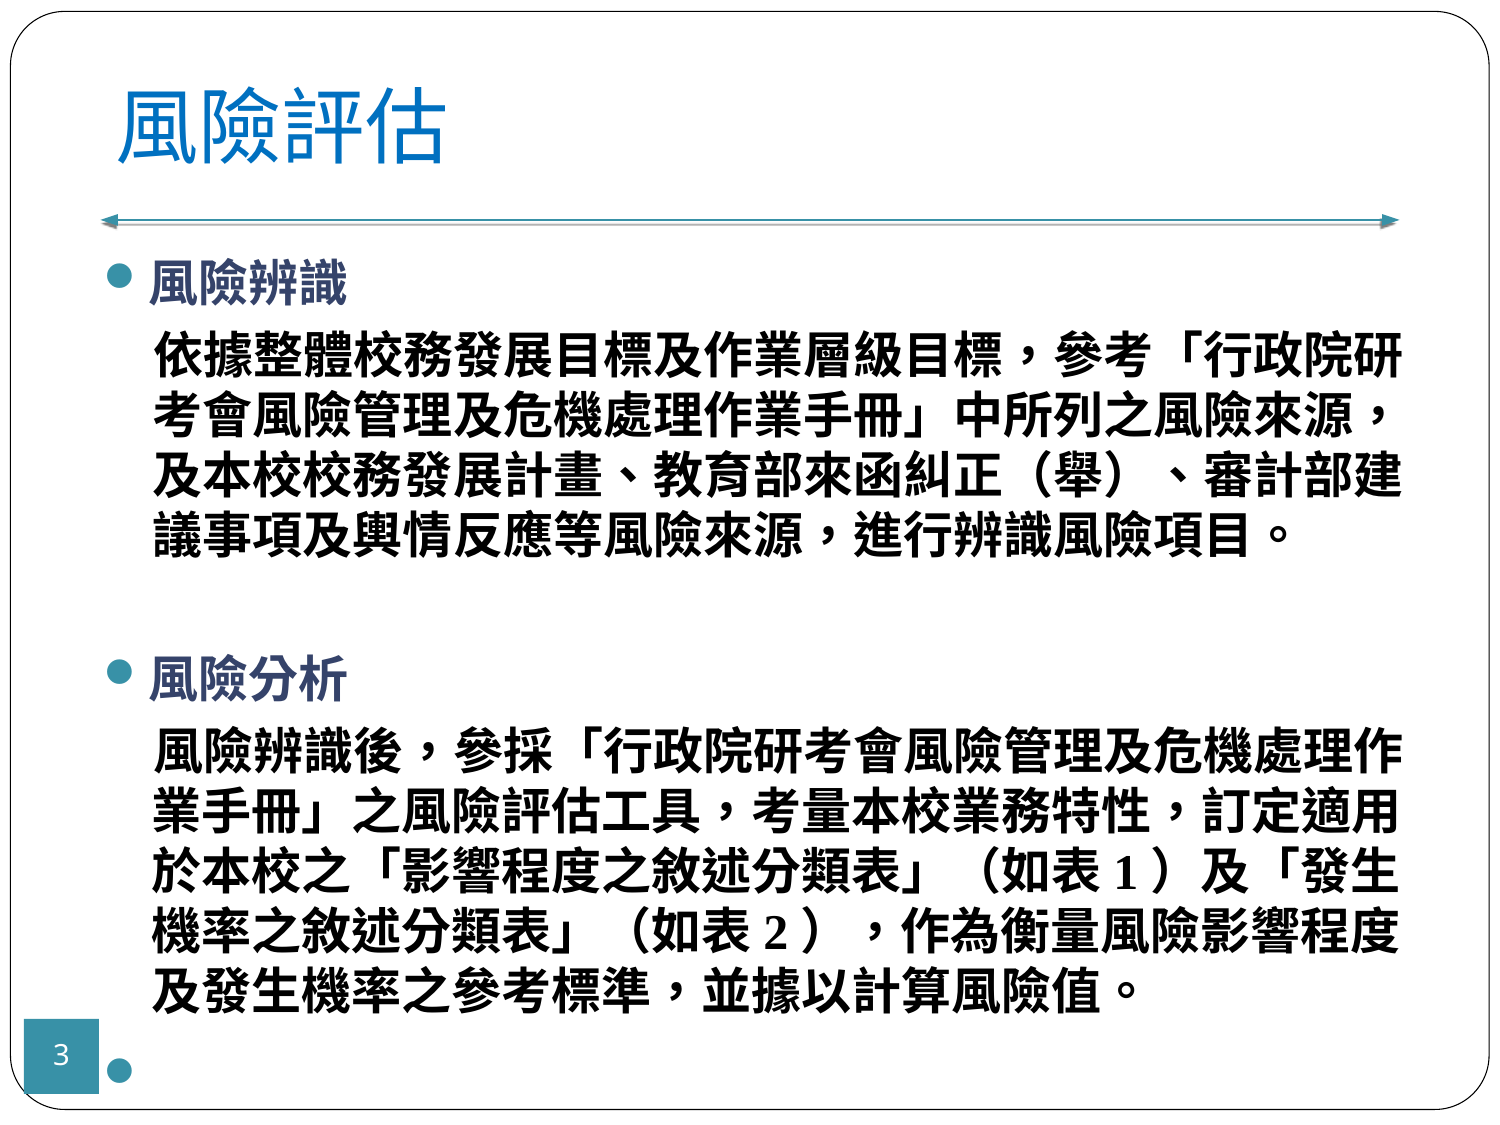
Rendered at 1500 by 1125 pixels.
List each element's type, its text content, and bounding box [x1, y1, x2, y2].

text_box 風險評估 [100, 66, 1308, 183]
text_box 風險辨識 依據整體校務發展目標及作業層級目標，參考「行政院研考會風險管理及危機處理作業手冊」中所列之風險來源，及本校校務發展計畫、教育部來函糾正（舉）、審計部建議事項及輿情反應等風險來源，進行辨識風險項目。 風險分析 風險辨識後，參採「行政院研考會風險管理及危機處理作業手冊」之風險評估工具，考量本校業務特性，訂定適用於本校之「影響程度之敘述分類表」（如表1）及「發生機率之敘述分類表」（如表2），作為衡量風險影響程度及發生機率之參考標準，並據以計算風險值。 [88, 243, 1436, 1083]
text_box 3 [23, 1018, 99, 1094]
